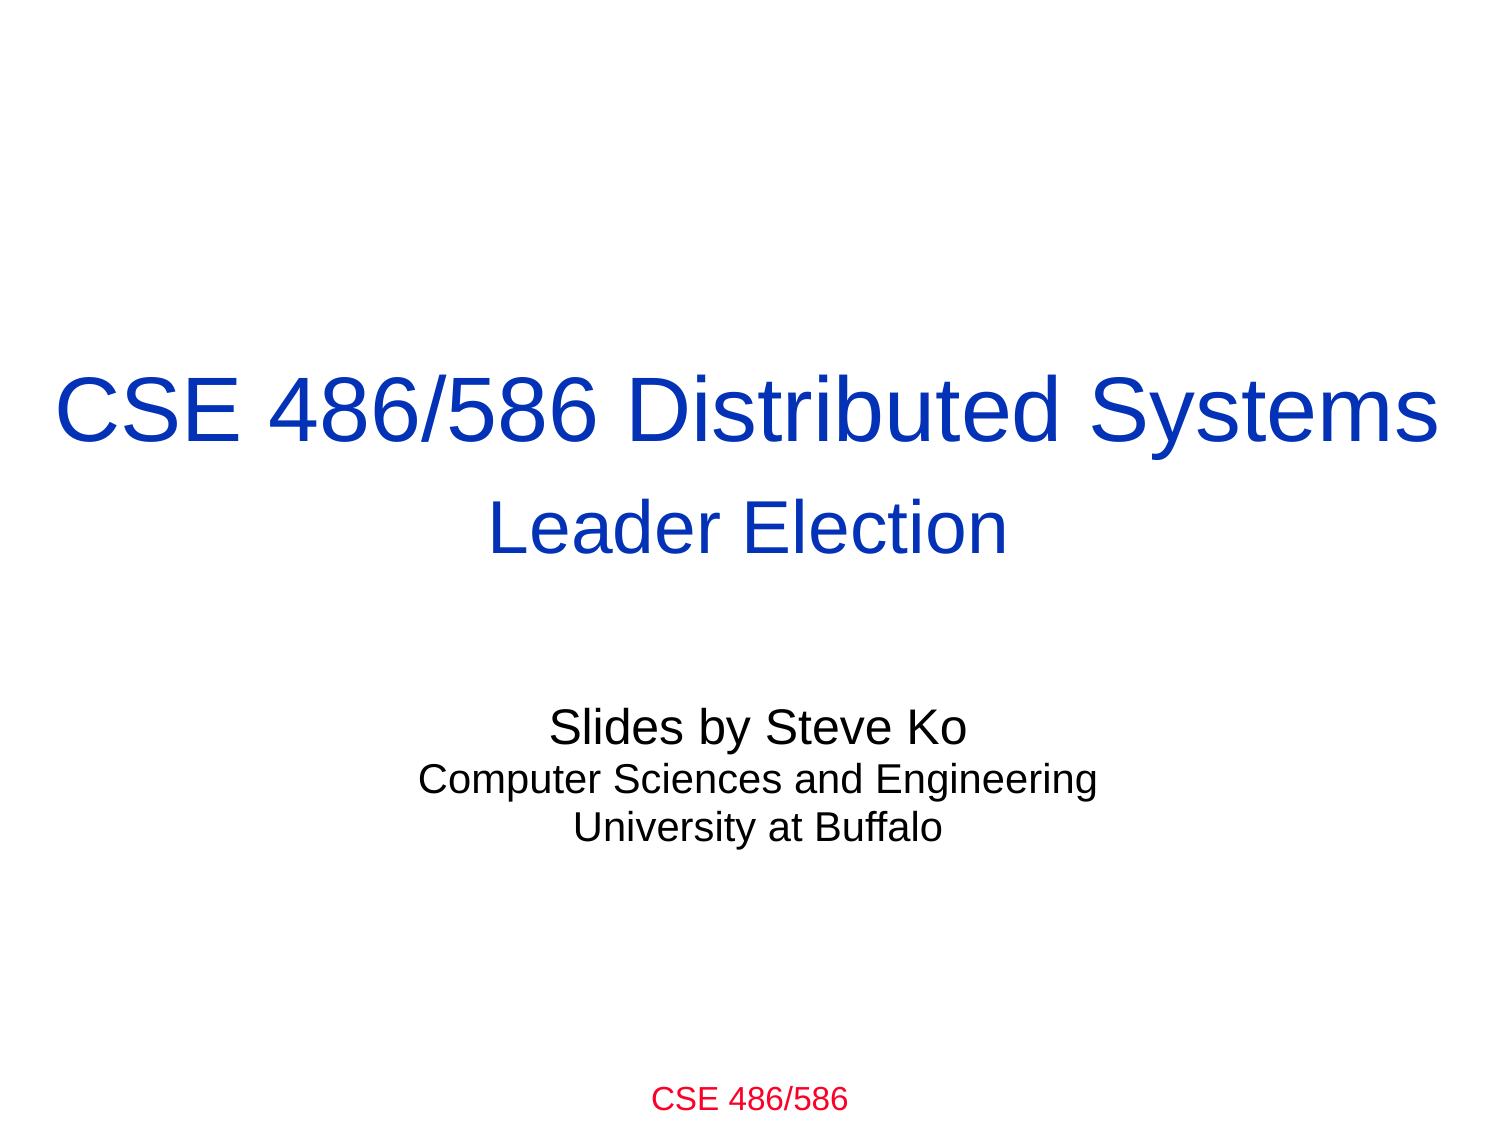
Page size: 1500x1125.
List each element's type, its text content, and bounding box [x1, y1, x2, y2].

subtitle Slides by Steve Ko Computer Sciences and Engineering University at Buffalo [192, 703, 1325, 917]
title CSE 486/586 Distributed Systems Leader Election [23, 311, 1474, 585]
